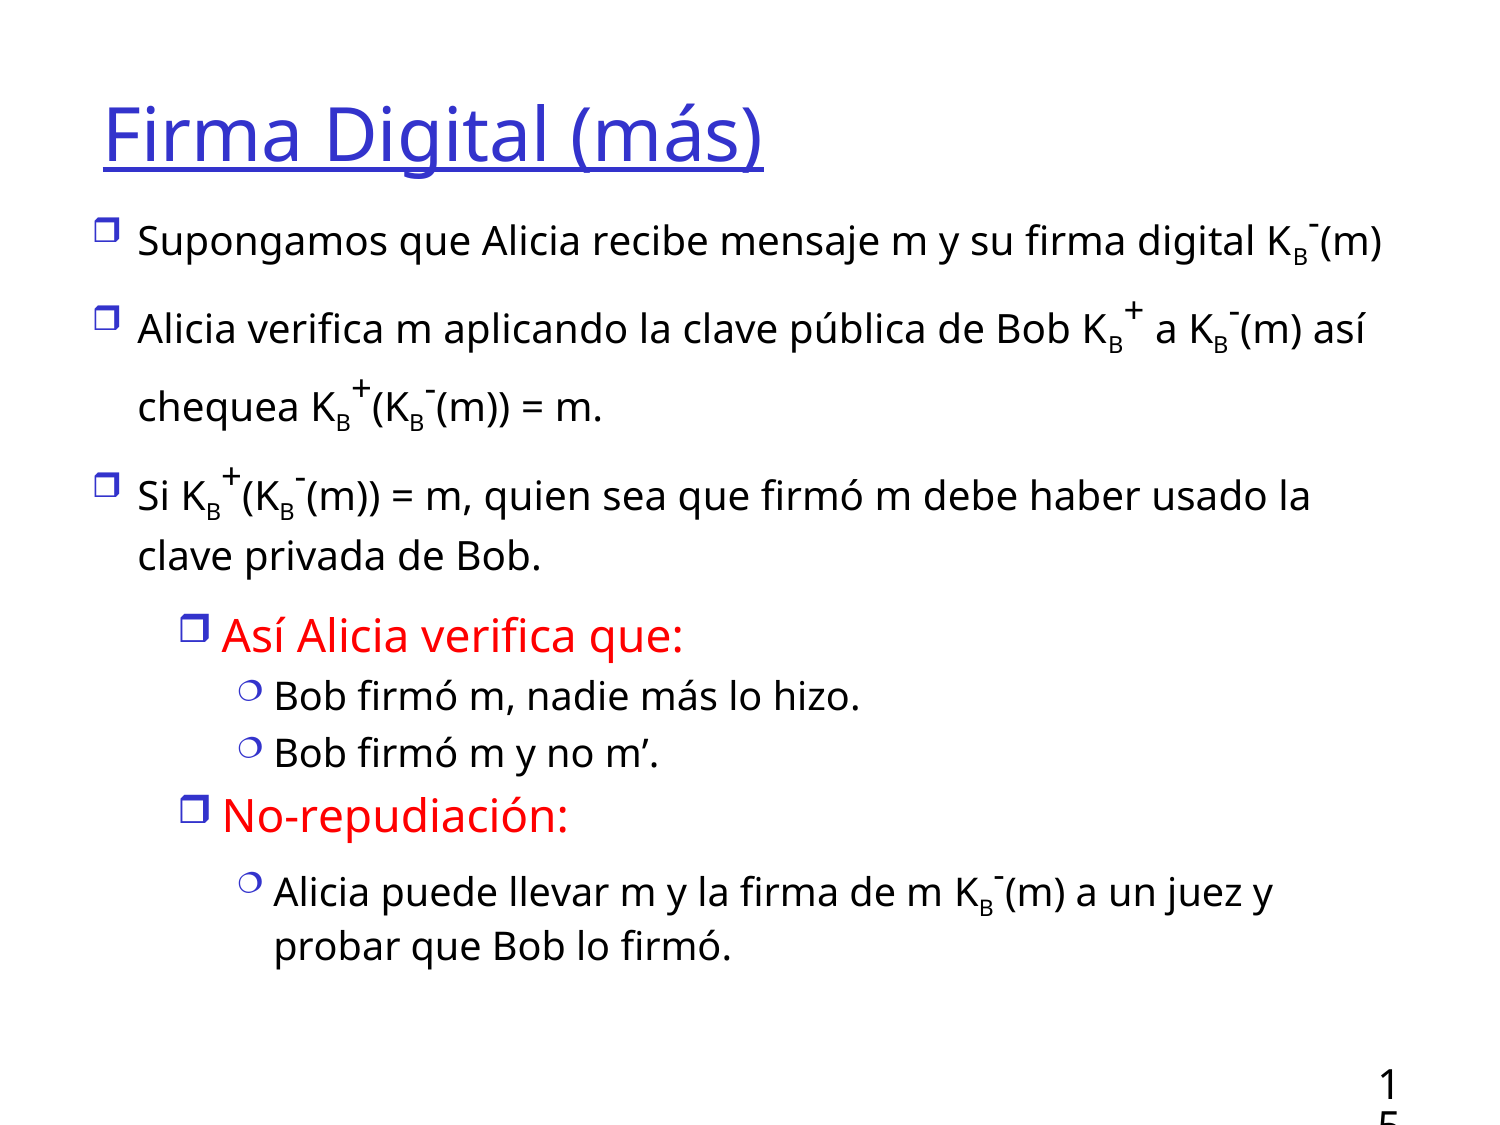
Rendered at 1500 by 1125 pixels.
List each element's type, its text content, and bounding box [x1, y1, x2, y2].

title Firma Digital (más) [87, 16, 1363, 184]
list Así Alicia verifica que: Bob firmó m, nadie más lo hizo. Bob firmó m y no m’. No-repudiación: Alicia puede llevar m y la firma de m KB-(m) a un juez y probar que Bob lo firmó. [162, 598, 1375, 978]
list Supongamos que Alicia recibe mensaje m y su firma digital KB-(m) Alicia verifica m aplicando la clave pública de Bob KB+ a KB-(m) así chequea KB+(KB-(m)) = m. Si KB+(KB-(m)) = m, quien sea que firmó m debe haber usado la clave privada de Bob. [76, 184, 1411, 614]
